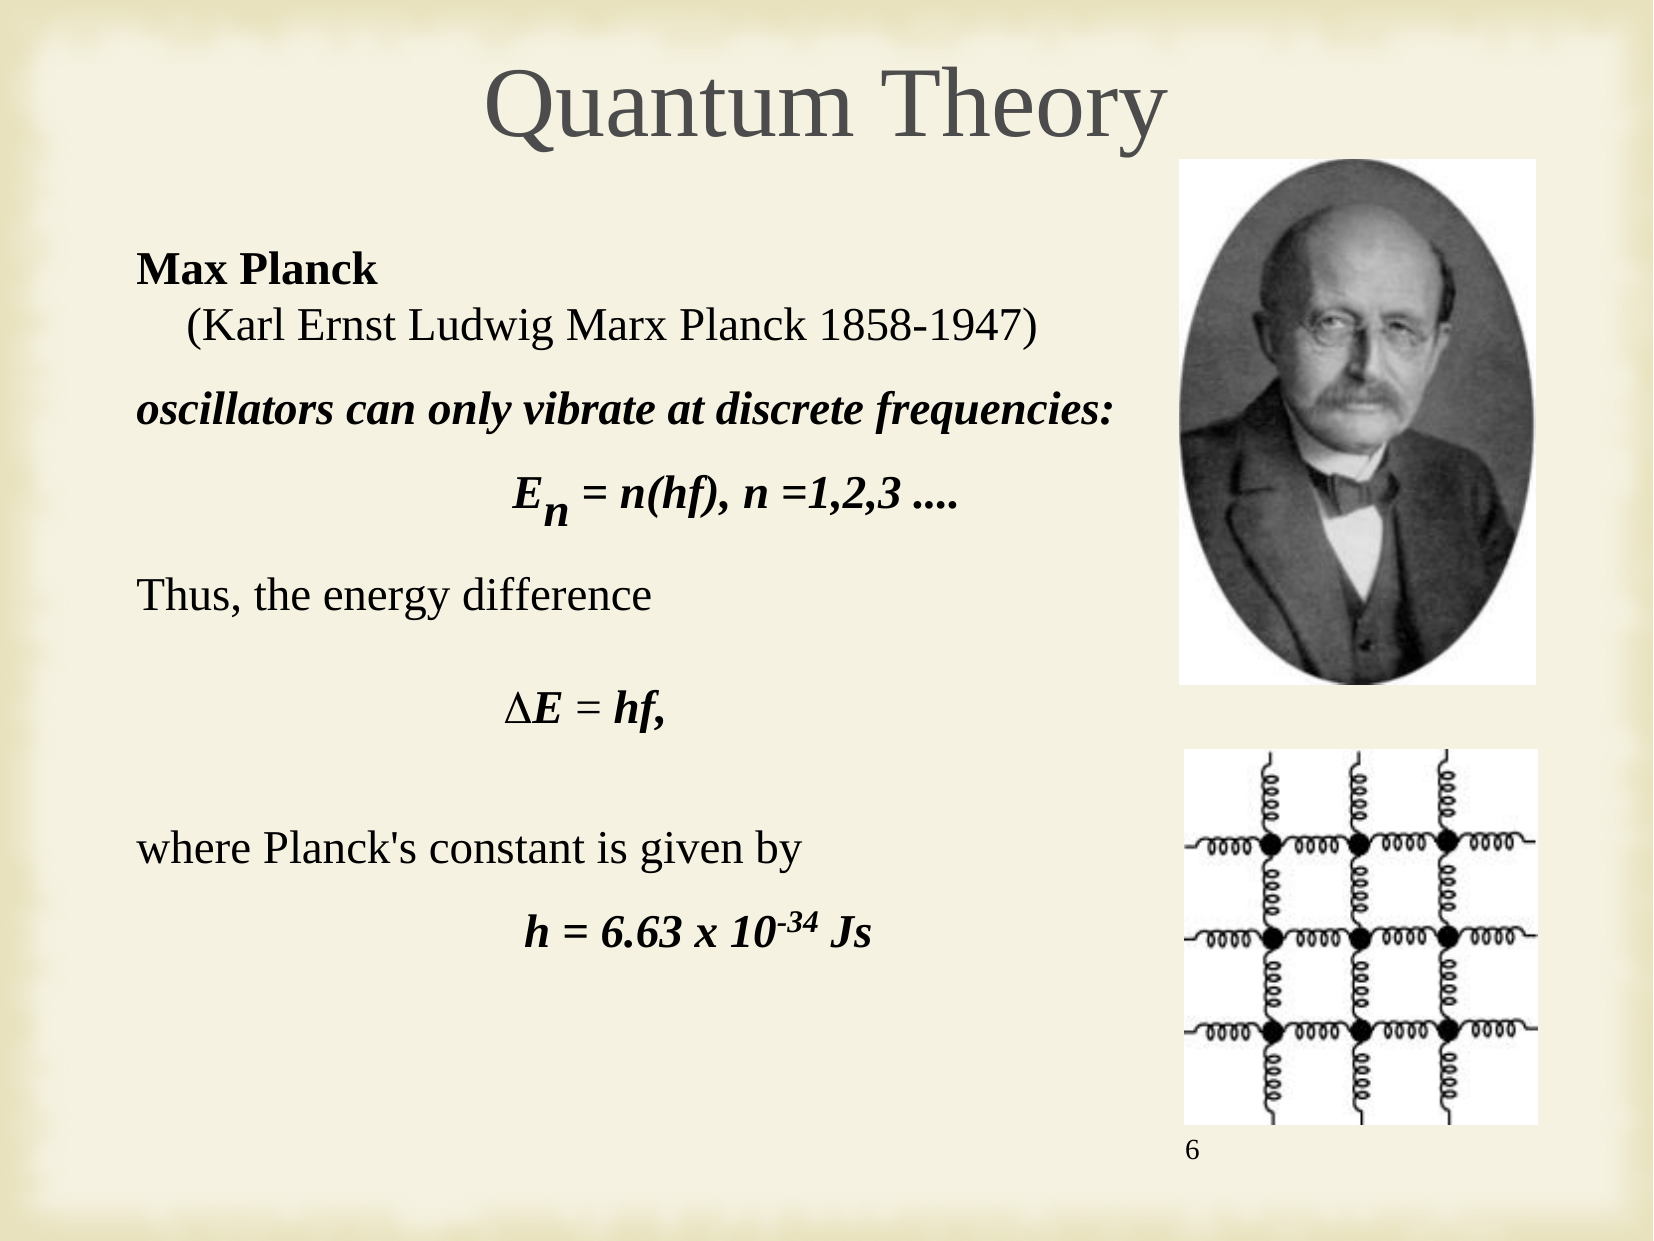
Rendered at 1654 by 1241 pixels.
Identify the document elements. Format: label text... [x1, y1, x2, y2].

title Quantum Theory [82, 0, 1571, 193]
list Max Planck (Karl Ernst Ludwig Marx Planck 1858-1947) oscillators can only vibrate at discrete frequencies: En = n(hf), n =1,2,3 .... Thus, the energy difference DE = hf, where Planck's constant is given by h = 6.63 x 10-34 Js [53, 237, 1133, 1005]
picture [1179, 160, 1536, 686]
text_box [1185, 1130, 1571, 1216]
picture [1184, 750, 1538, 1126]
